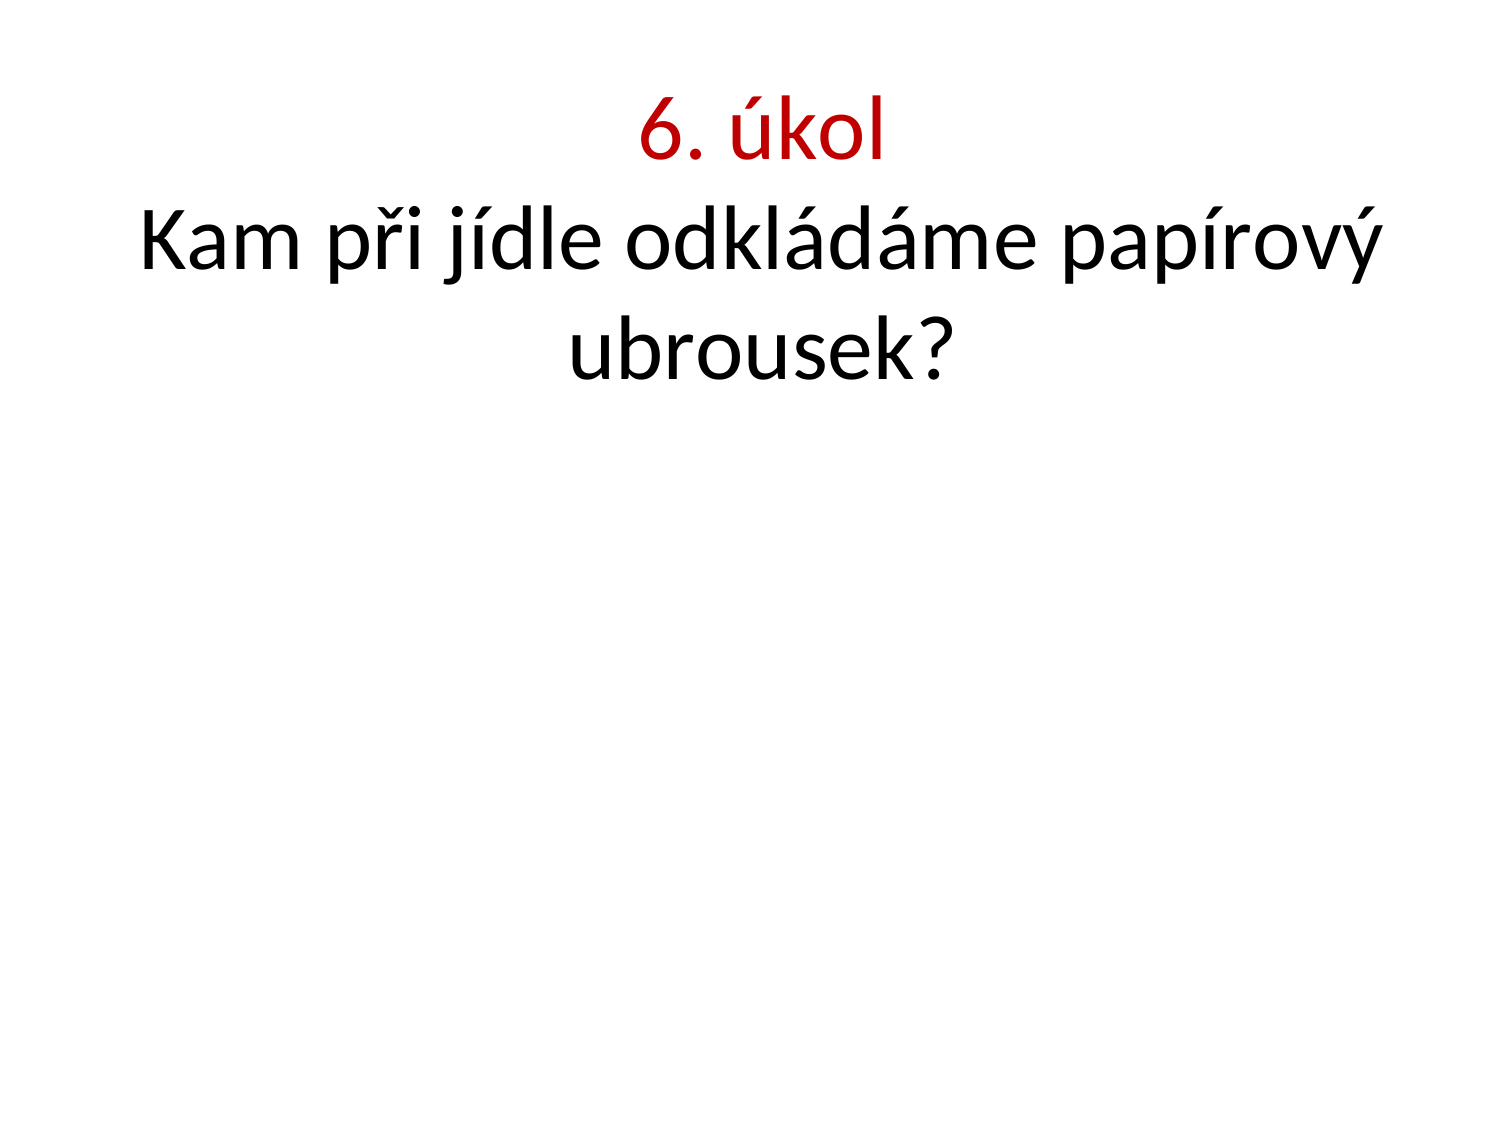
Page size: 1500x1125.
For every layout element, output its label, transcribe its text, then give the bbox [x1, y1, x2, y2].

title 6. úkol Kam při jídle odkládáme papírový ubrousek? [100, 45, 1426, 421]
